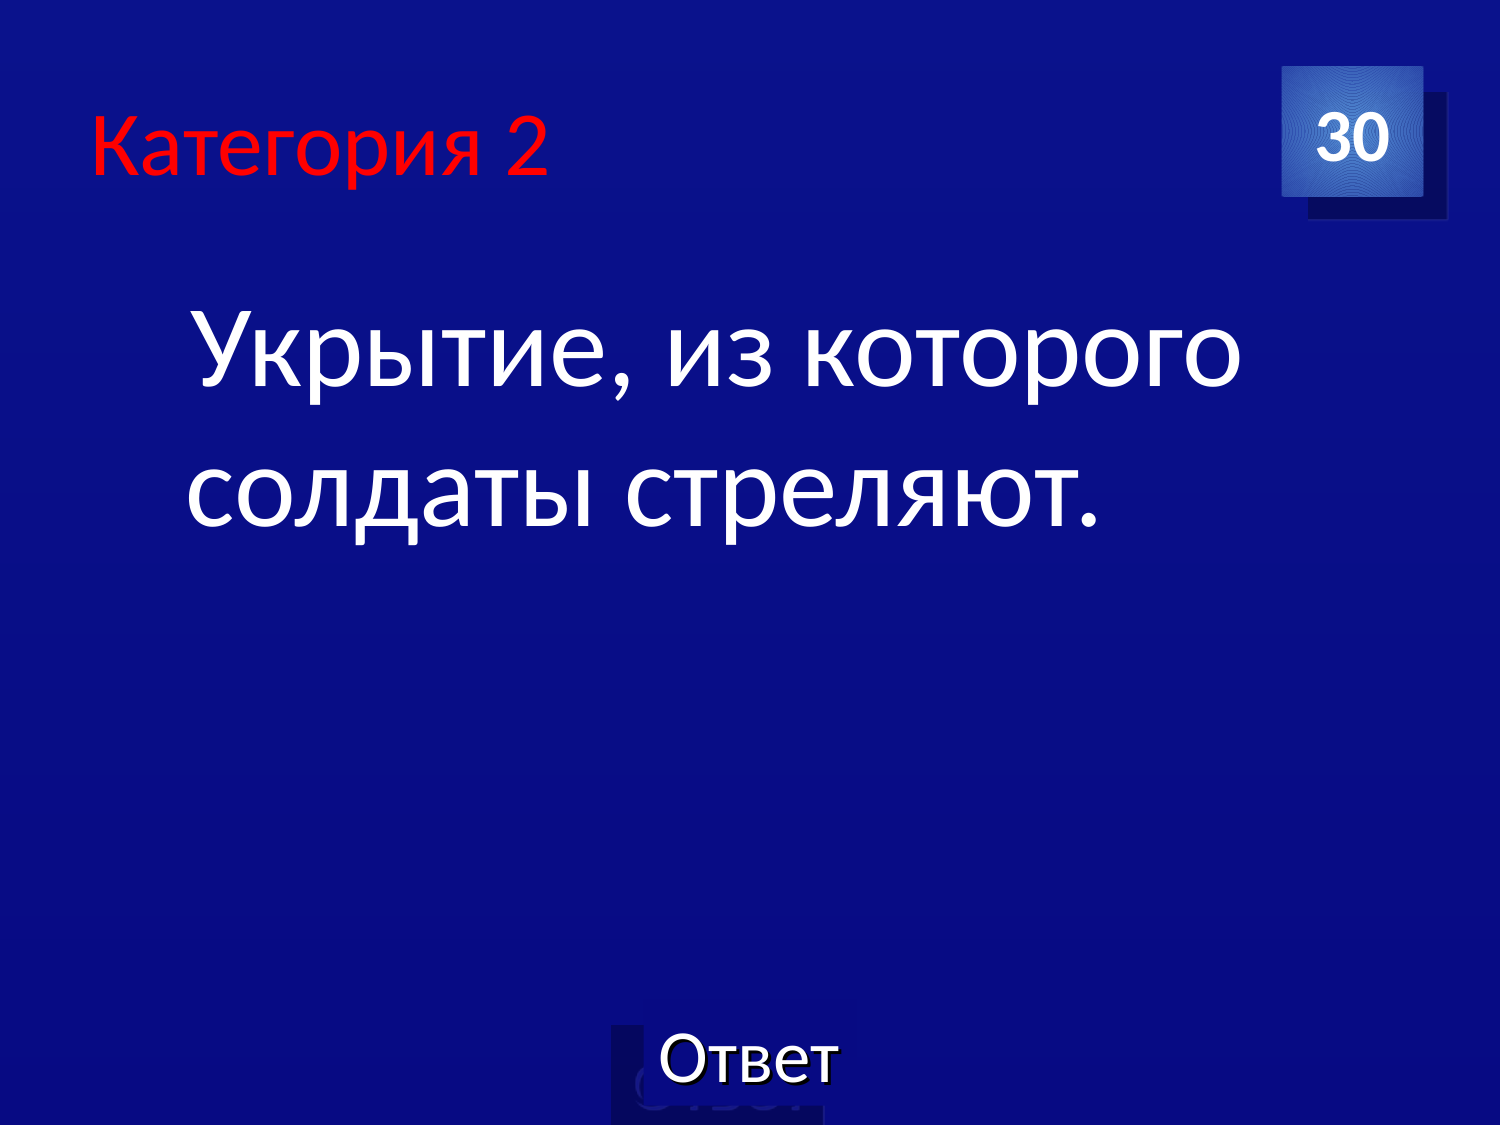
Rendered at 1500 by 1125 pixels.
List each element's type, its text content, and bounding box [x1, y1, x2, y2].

title Категория 2 [75, 45, 1258, 233]
list Укрытие, из которого солдаты стреляют. [75, 262, 1341, 563]
text_box 30 [1282, 66, 1423, 196]
